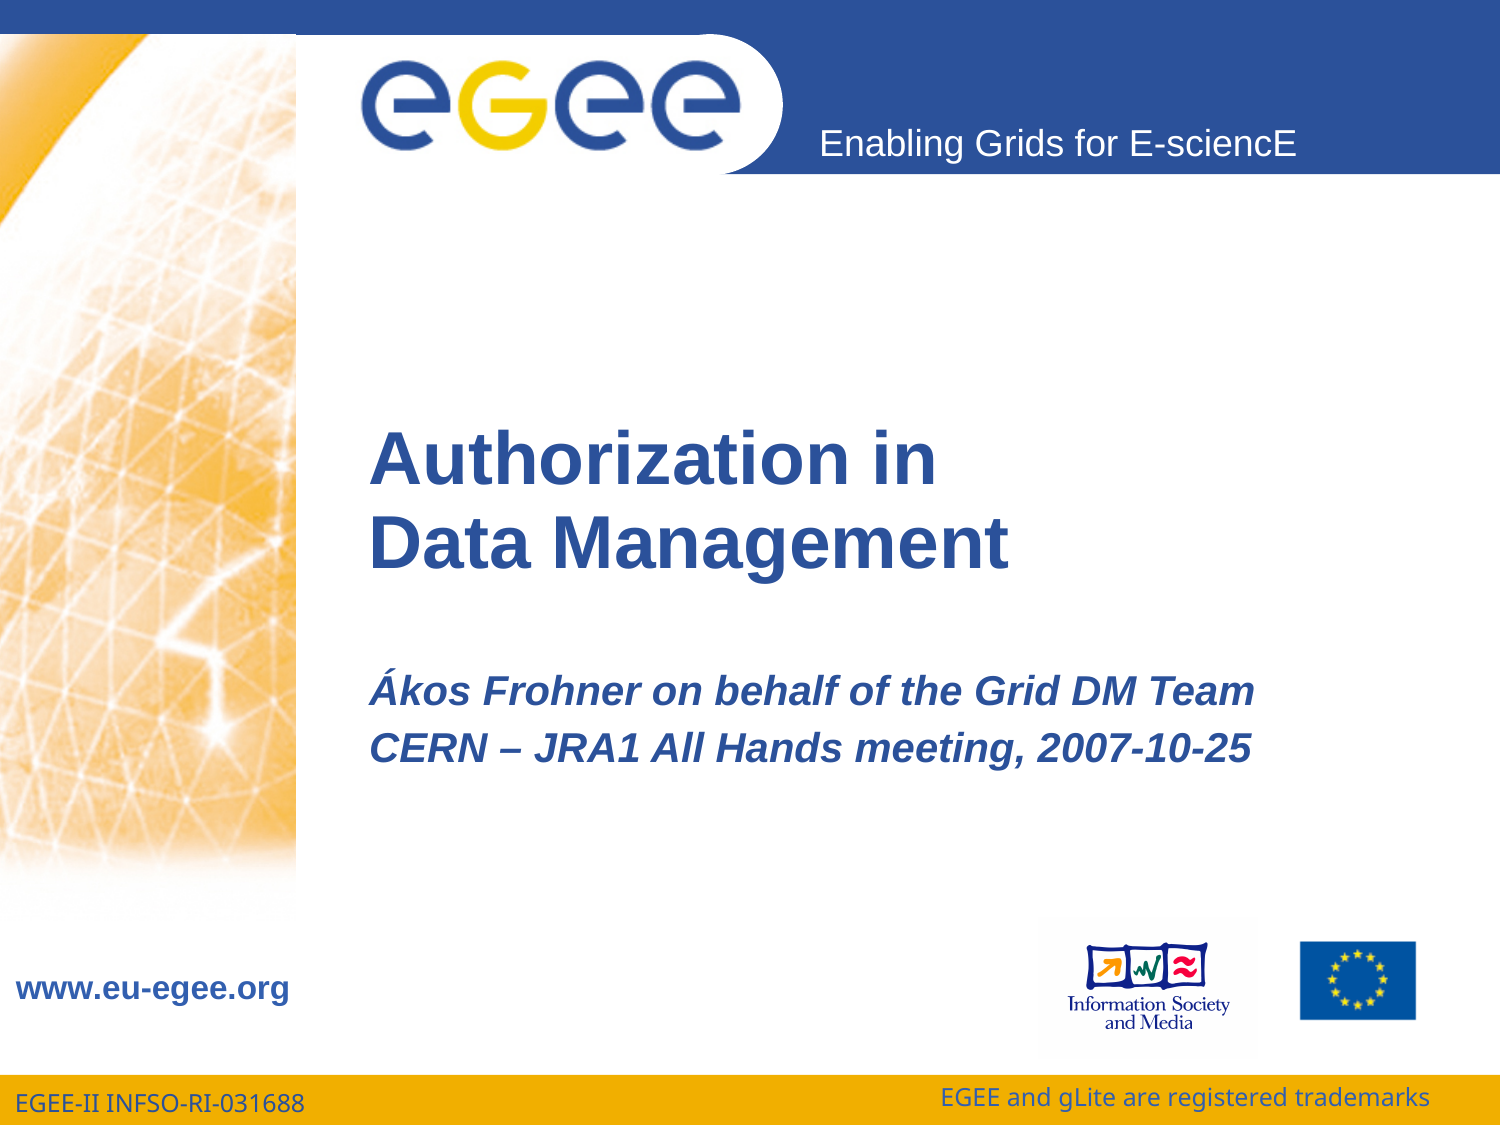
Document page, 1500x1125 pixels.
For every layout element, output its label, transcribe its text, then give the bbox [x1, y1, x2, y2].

picture [0, 34, 296, 921]
subtitle Ákos Frohner on behalf of the Grid DM Team CERN – JRA1 All Hands meeting, 2007-10-25 [354, 603, 1424, 833]
picture [1291, 934, 1424, 1028]
picture [1038, 917, 1258, 1059]
picture [355, 56, 748, 154]
title Authorization in Data Management [353, 409, 1423, 593]
